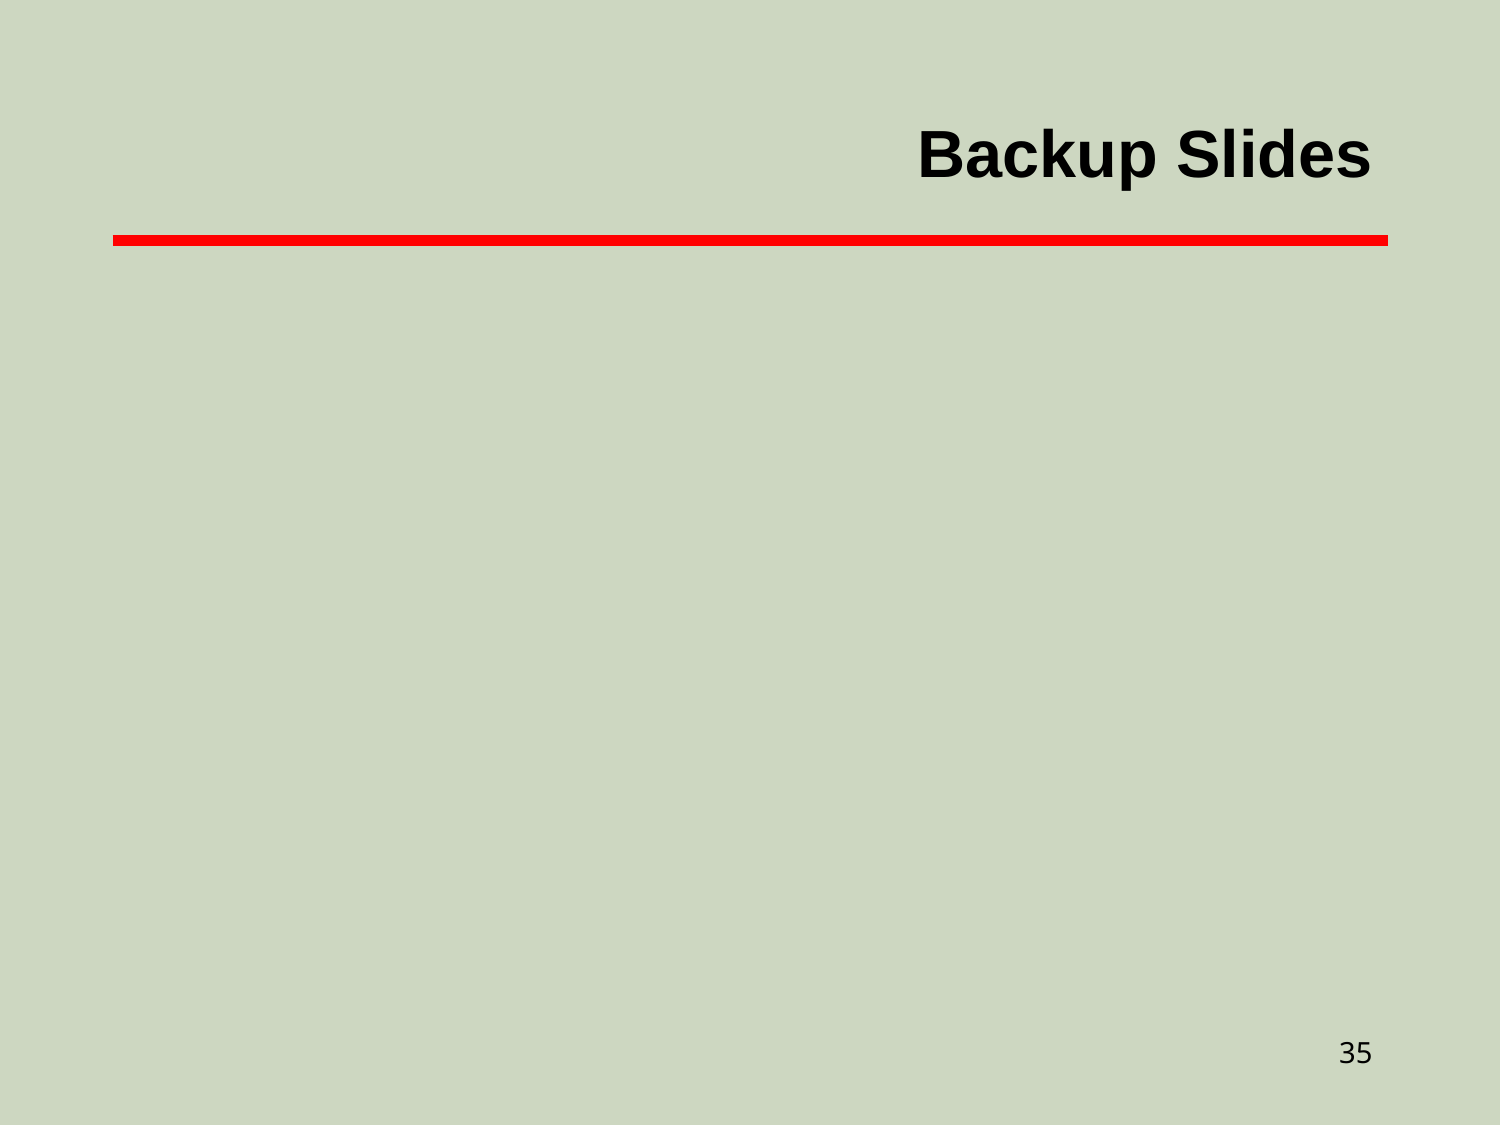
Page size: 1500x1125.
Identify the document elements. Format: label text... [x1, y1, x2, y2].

title Backup Slides [337, 85, 1388, 224]
